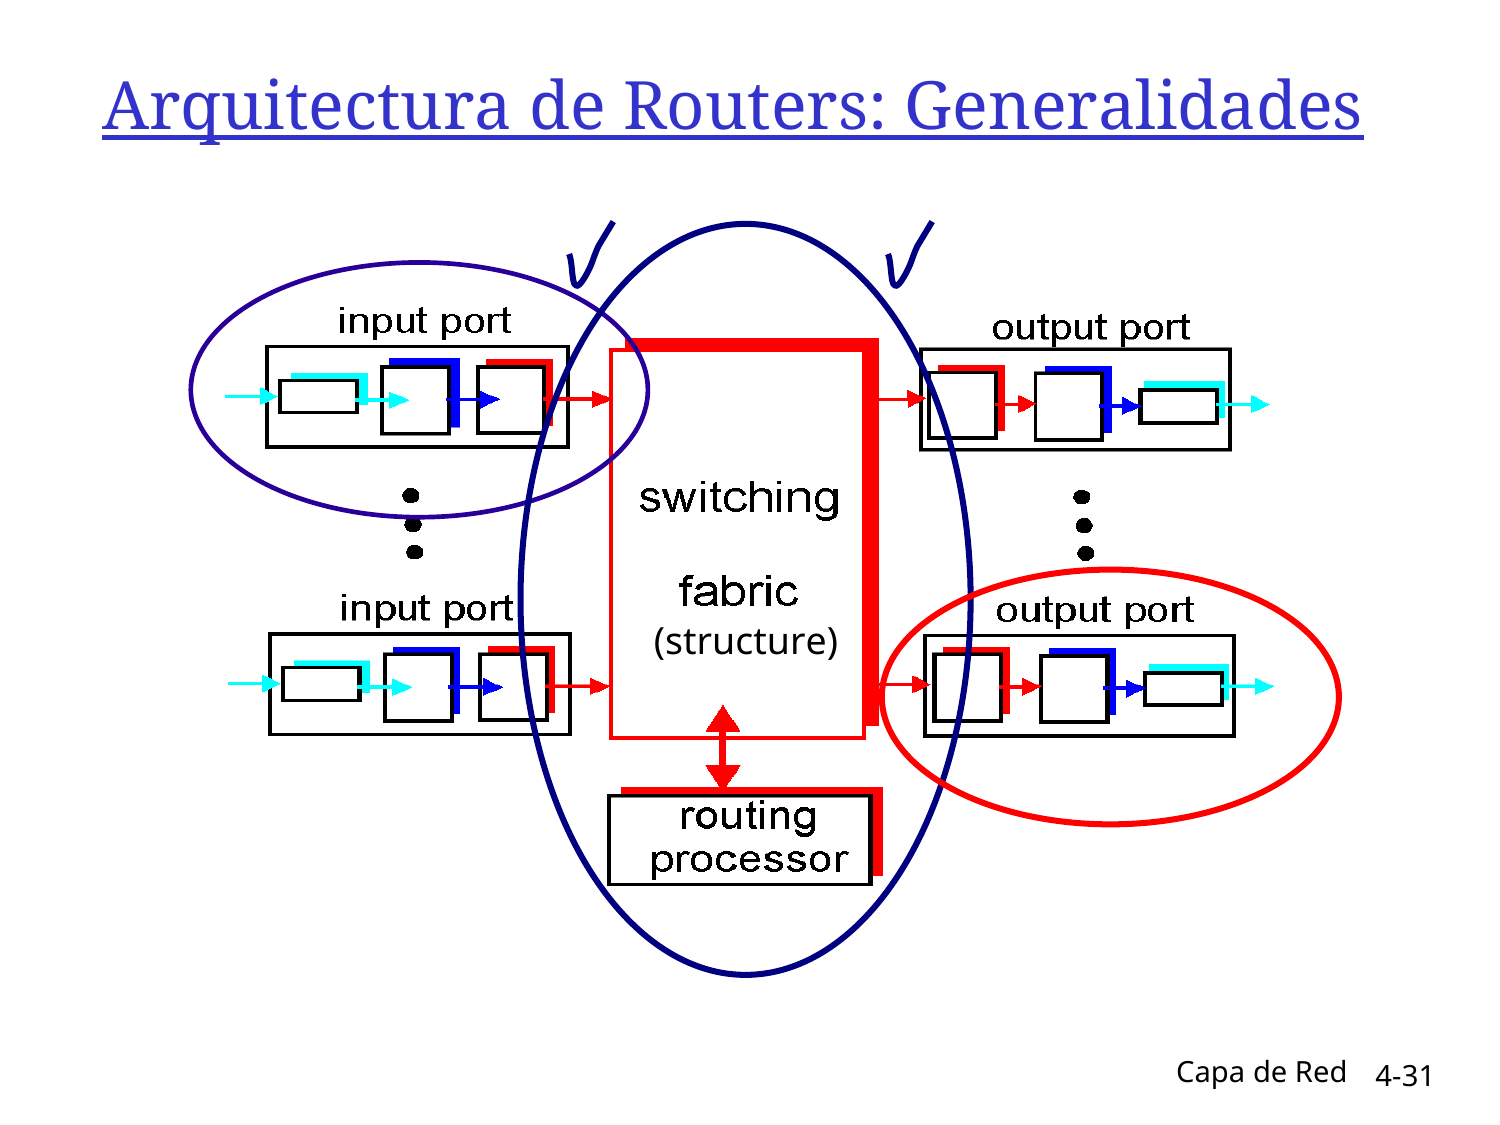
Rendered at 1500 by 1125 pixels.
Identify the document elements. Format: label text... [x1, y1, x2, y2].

picture [524, 307, 967, 886]
picture [885, 602, 967, 777]
picture [892, 307, 1276, 605]
picture [896, 789, 1276, 886]
title Arquitectura de Routers: Generalidades [87, 15, 1426, 196]
picture [533, 317, 645, 497]
text_box (structure) [639, 614, 854, 671]
picture [225, 307, 596, 514]
picture [225, 307, 240, 318]
picture [225, 461, 595, 886]
picture [947, 573, 1276, 821]
